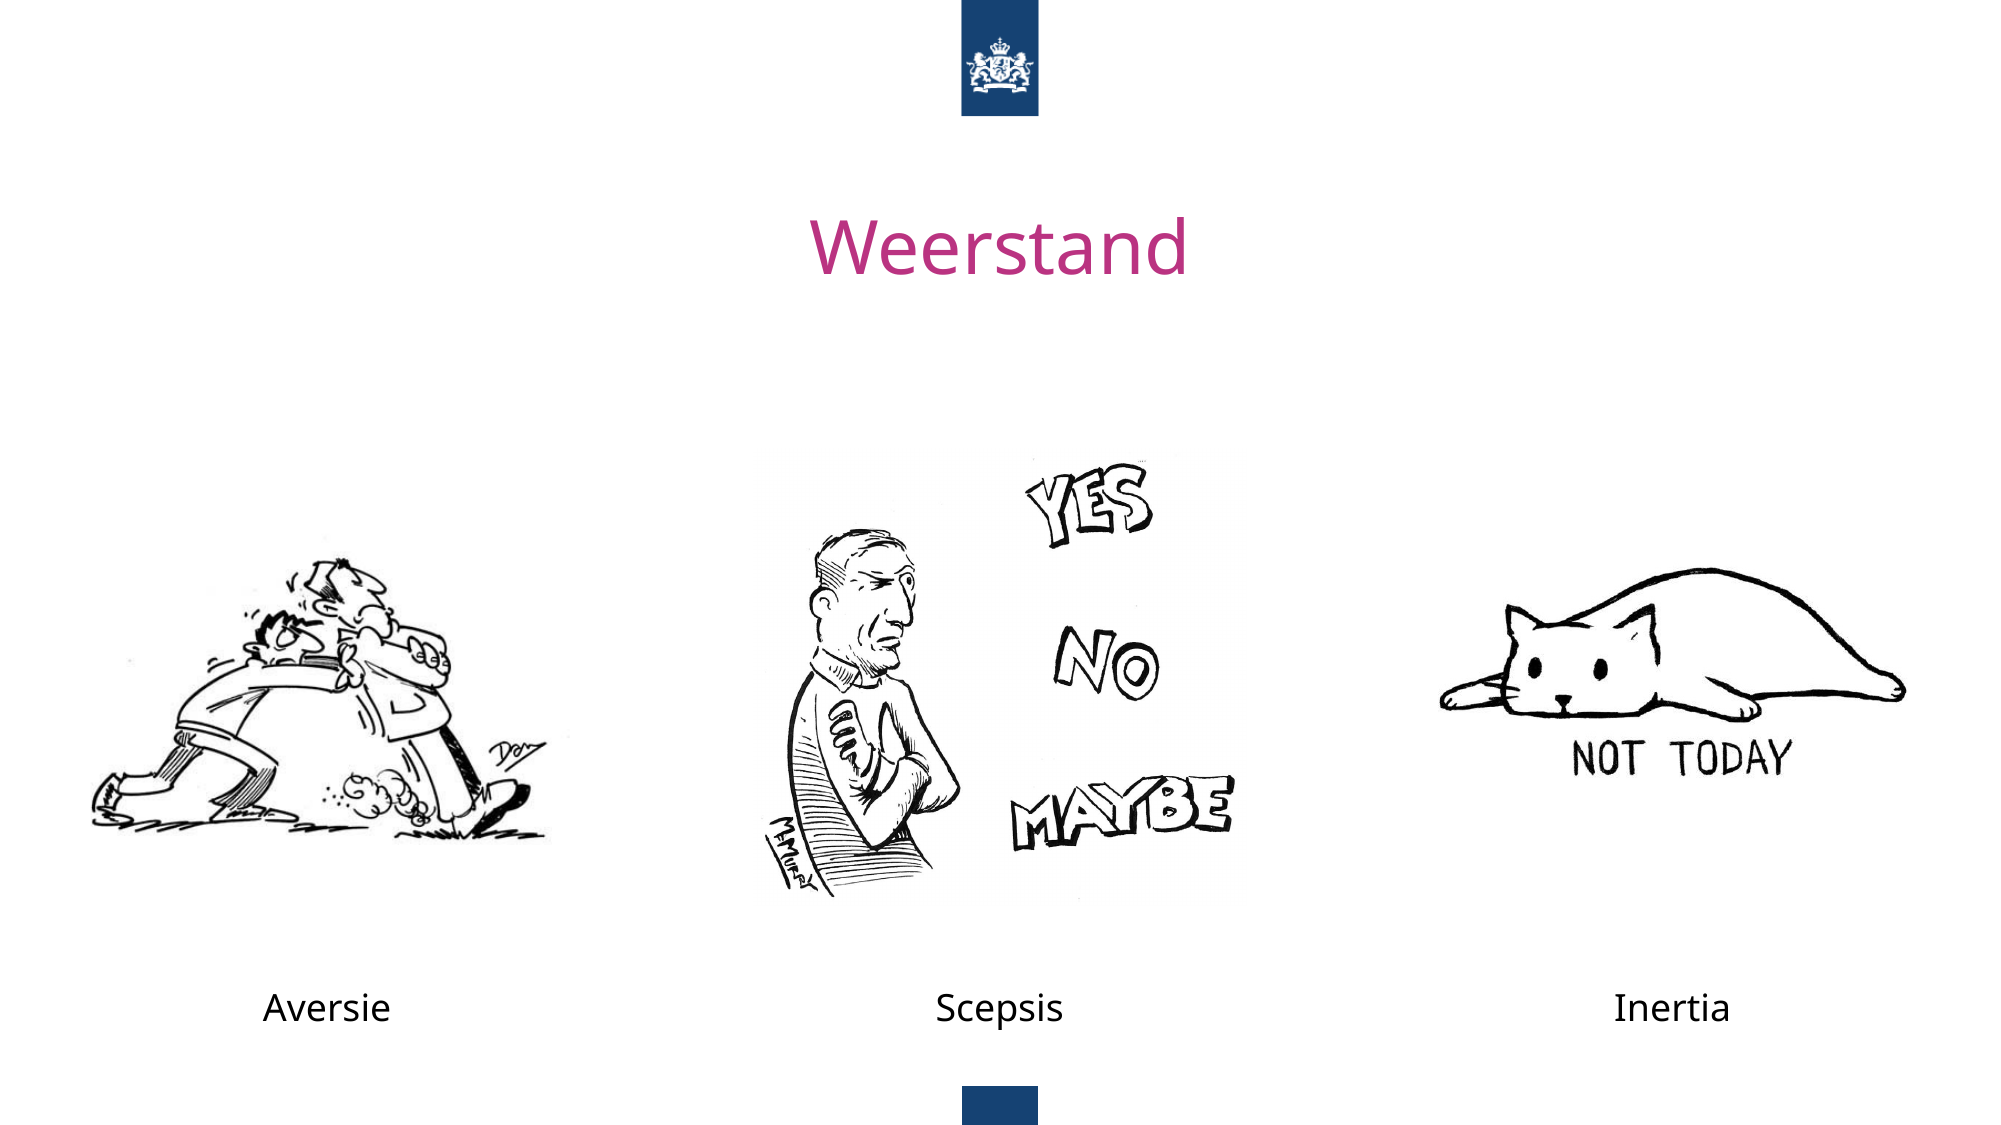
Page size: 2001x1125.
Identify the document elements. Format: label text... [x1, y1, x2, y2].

picture [753, 448, 1247, 906]
title Weerstand [104, 172, 1897, 329]
text_box Inertia [1512, 976, 1833, 1038]
text_box Scepsis [840, 976, 1160, 1038]
picture [82, 507, 573, 847]
picture [1391, 537, 1954, 817]
text_box Aversie [167, 976, 487, 1038]
